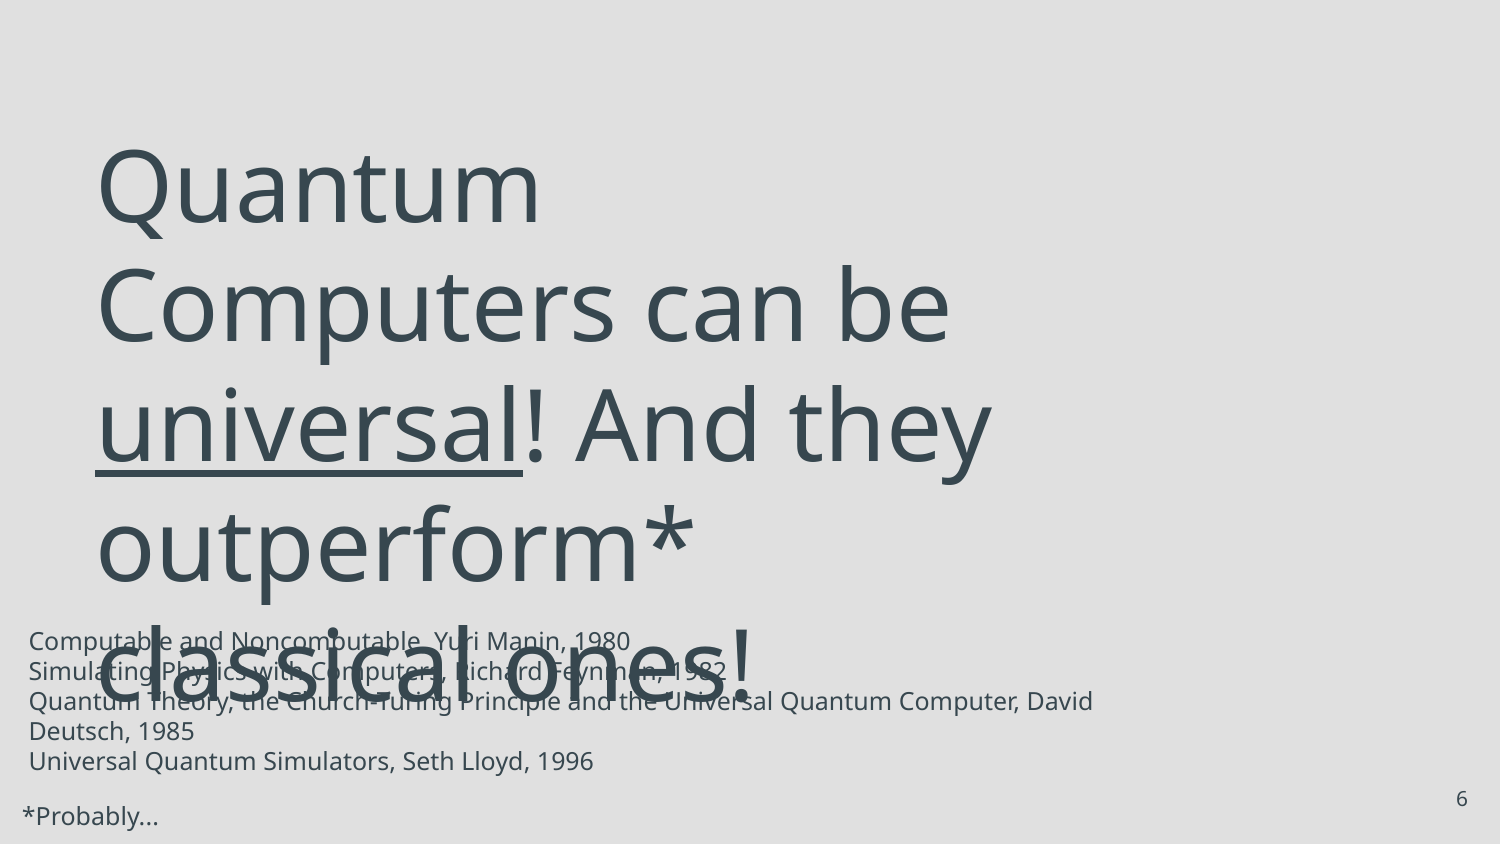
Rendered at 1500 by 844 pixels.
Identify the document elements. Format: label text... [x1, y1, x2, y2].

text_box *Probably... [6, 785, 1373, 838]
text_box Computable and Noncomputable, Yuri Manin, 1980 Simulating Physics with Computers, Richard Feynman, 1982 Quantum Theory, the Church-Turing Principle and the Universal Quantum Computer, David Deutsch, 1985 Universal Quantum Simulators, Seth Lloyd, 1996 [13, 610, 1194, 795]
title Quantum Computers can be universal! And they outperform* classical ones! [80, 86, 1102, 610]
slide_number <number> [1392, 767, 1483, 833]
